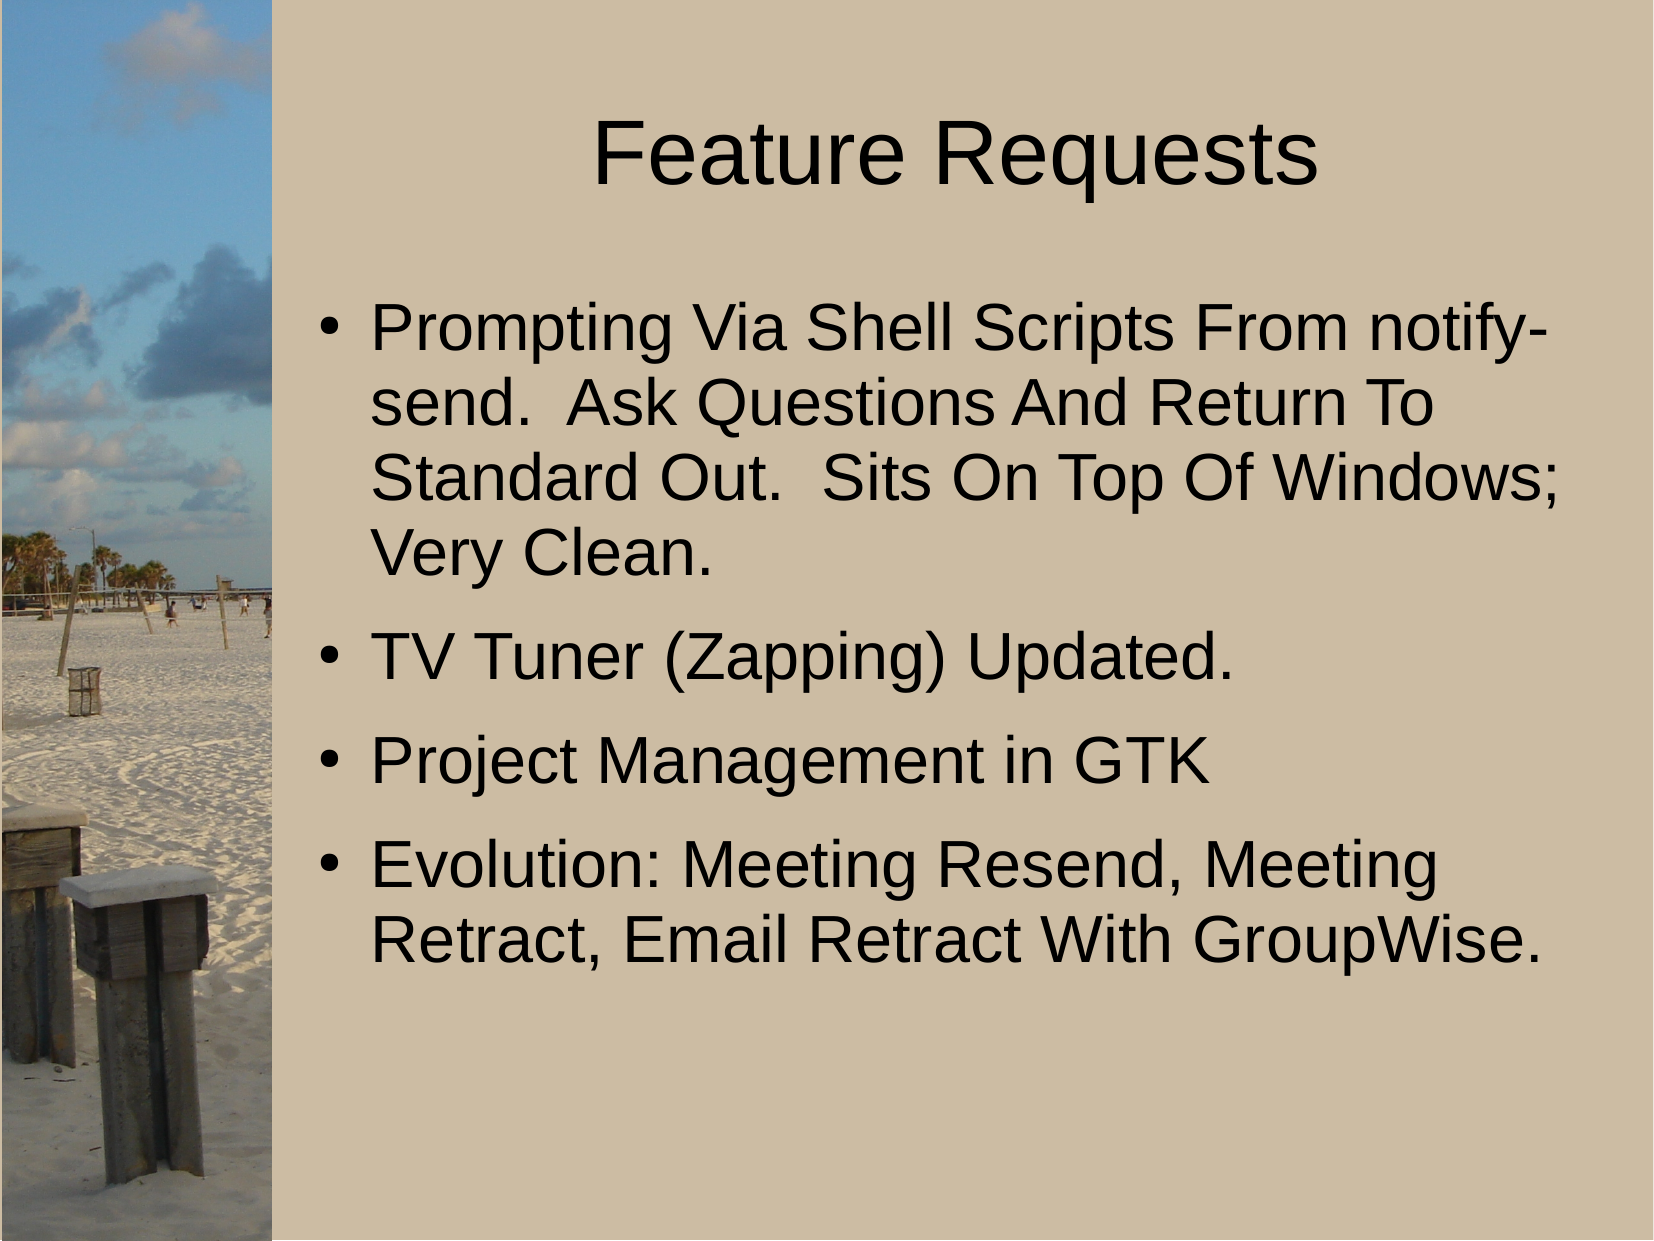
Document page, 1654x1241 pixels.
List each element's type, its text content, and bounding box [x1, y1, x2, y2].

title Feature Requests [300, 49, 1613, 257]
picture [2, 0, 272, 1241]
list Prompting Via Shell Scripts From notify-send. Ask Questions And Return To Standard Out. Sits On Top Of Windows; Very Clean. TV Tuner (Zapping) Updated. Project Management in GTK Evolution: Meeting Resend, Meeting Retract, Email Retract With GroupWise. [300, 290, 1613, 1094]
